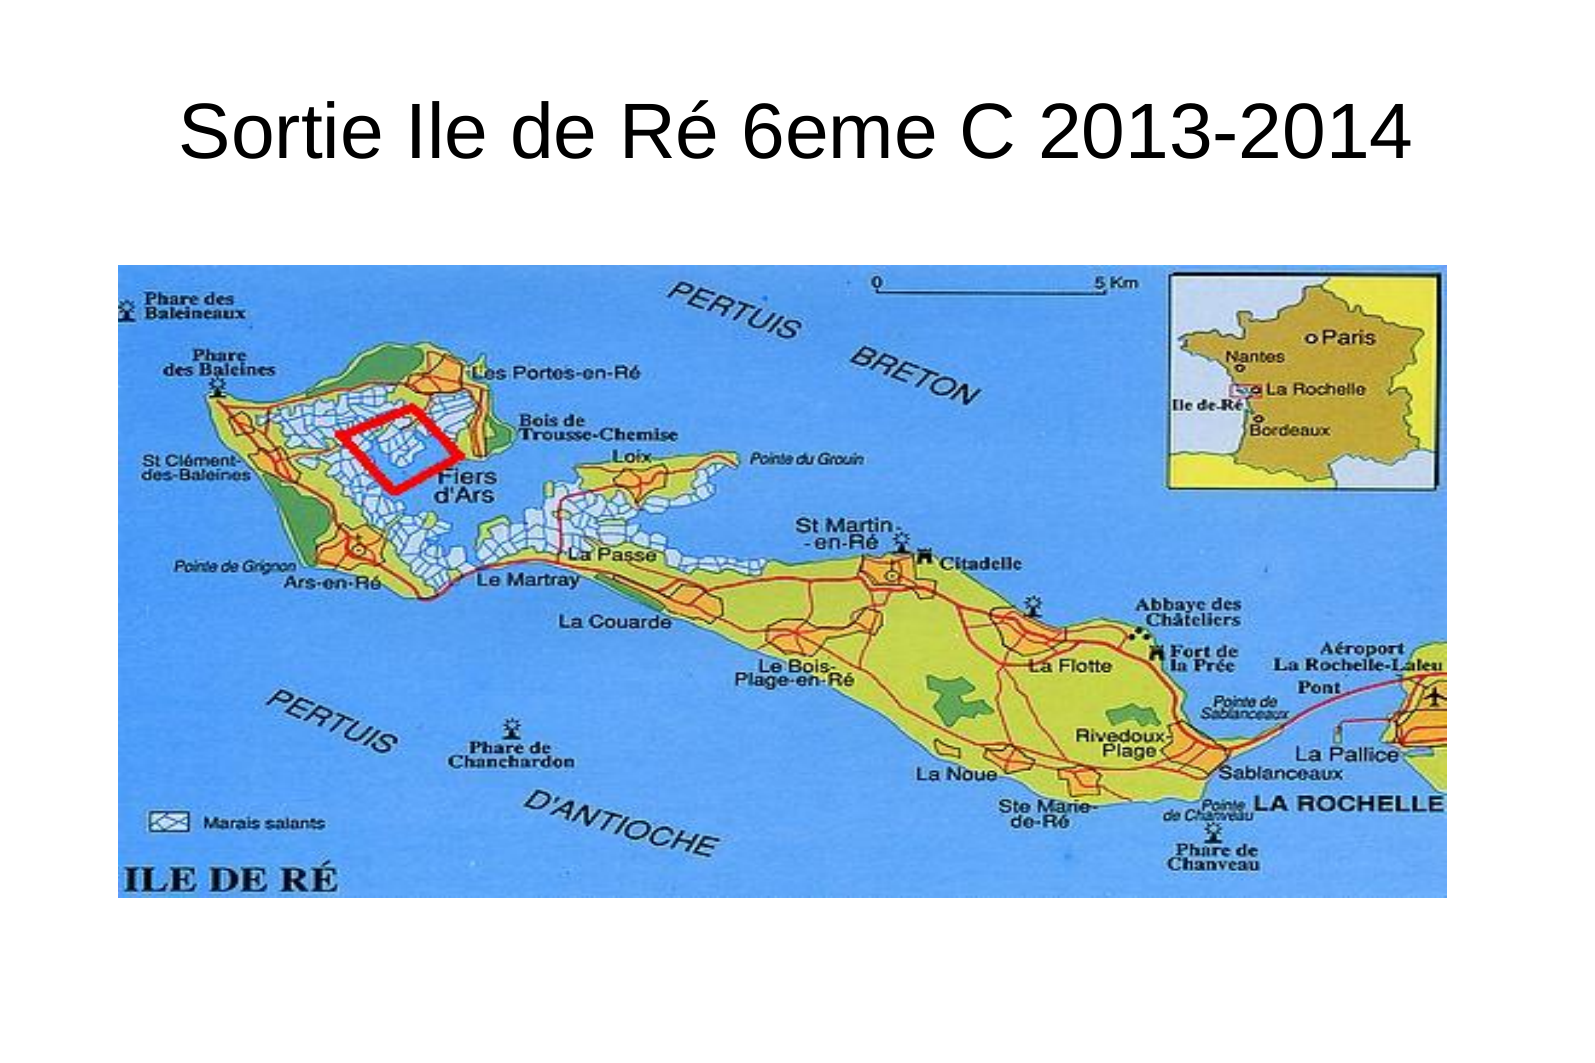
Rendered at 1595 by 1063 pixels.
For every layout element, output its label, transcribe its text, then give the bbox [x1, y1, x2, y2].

title Sortie Ile de Ré 6eme C 2013-2014 [79, 42, 1515, 220]
picture [118, 265, 1447, 898]
